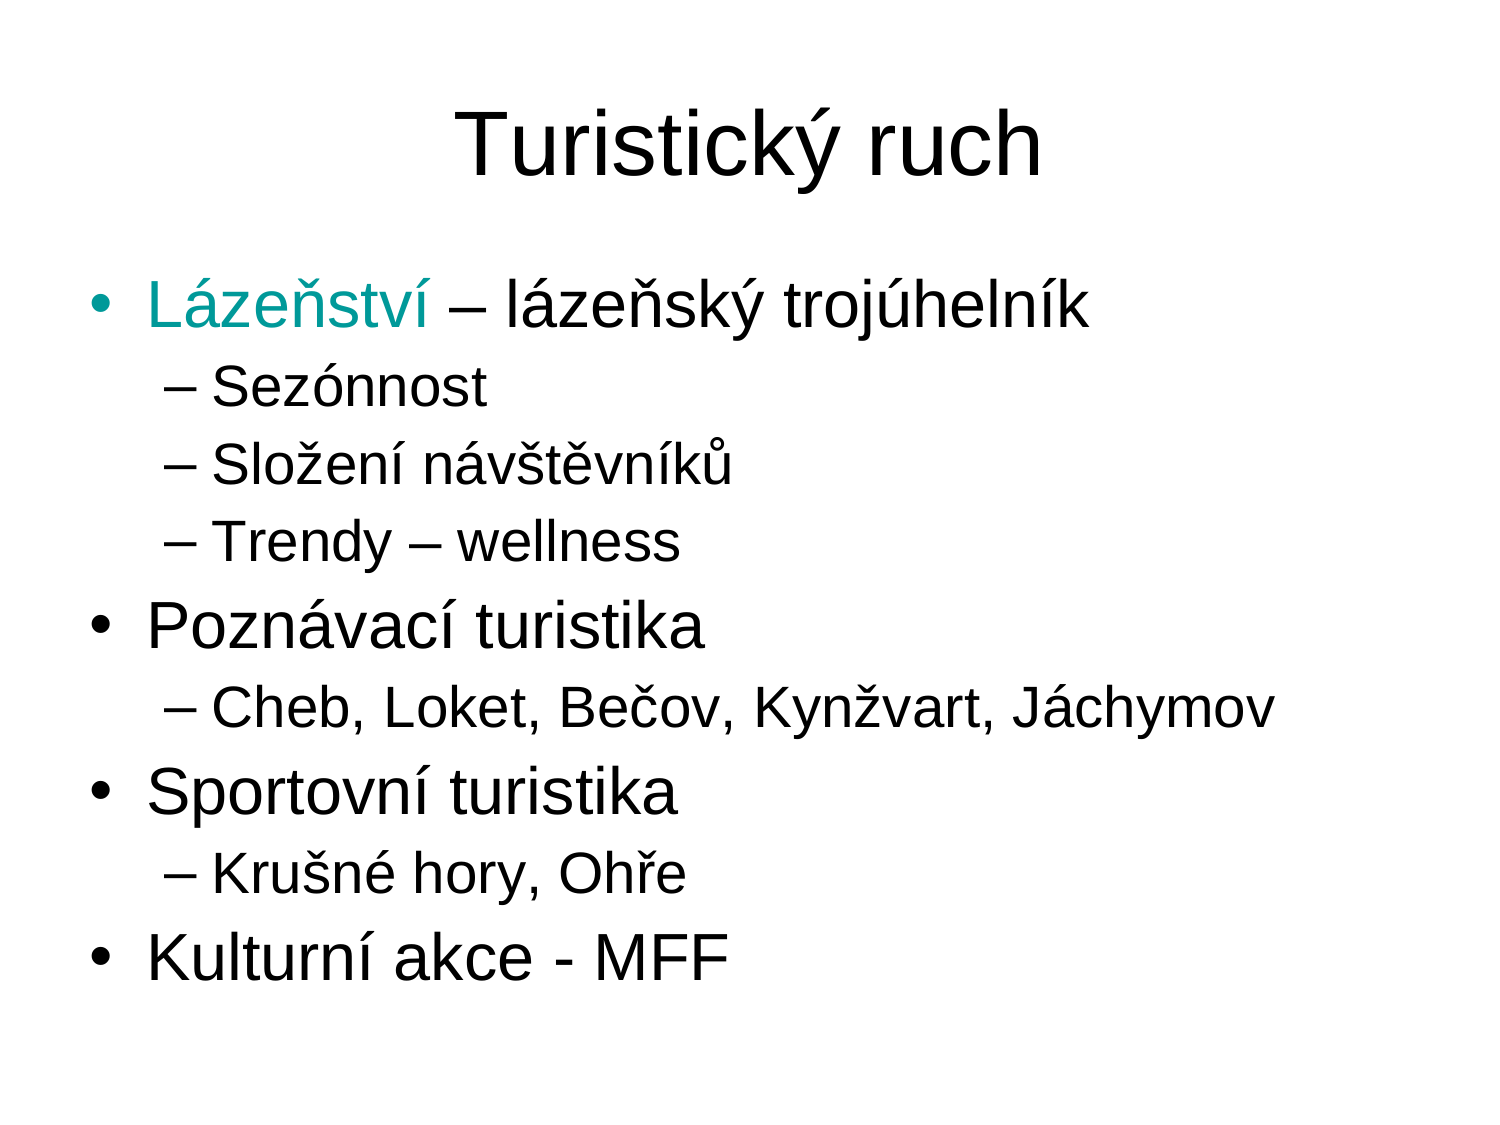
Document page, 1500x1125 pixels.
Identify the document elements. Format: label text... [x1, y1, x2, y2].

title Turistický ruch [75, 45, 1426, 233]
list Lázeňství – lázeňský trojúhelník Sezónnost Složení návštěvníků Trendy – wellness Poznávací turistika Cheb, Loket, Bečov, Kynžvart, Jáchymov Sportovní turistika Krušné hory, Ohře Kulturní akce - MFF [75, 262, 1426, 1006]
